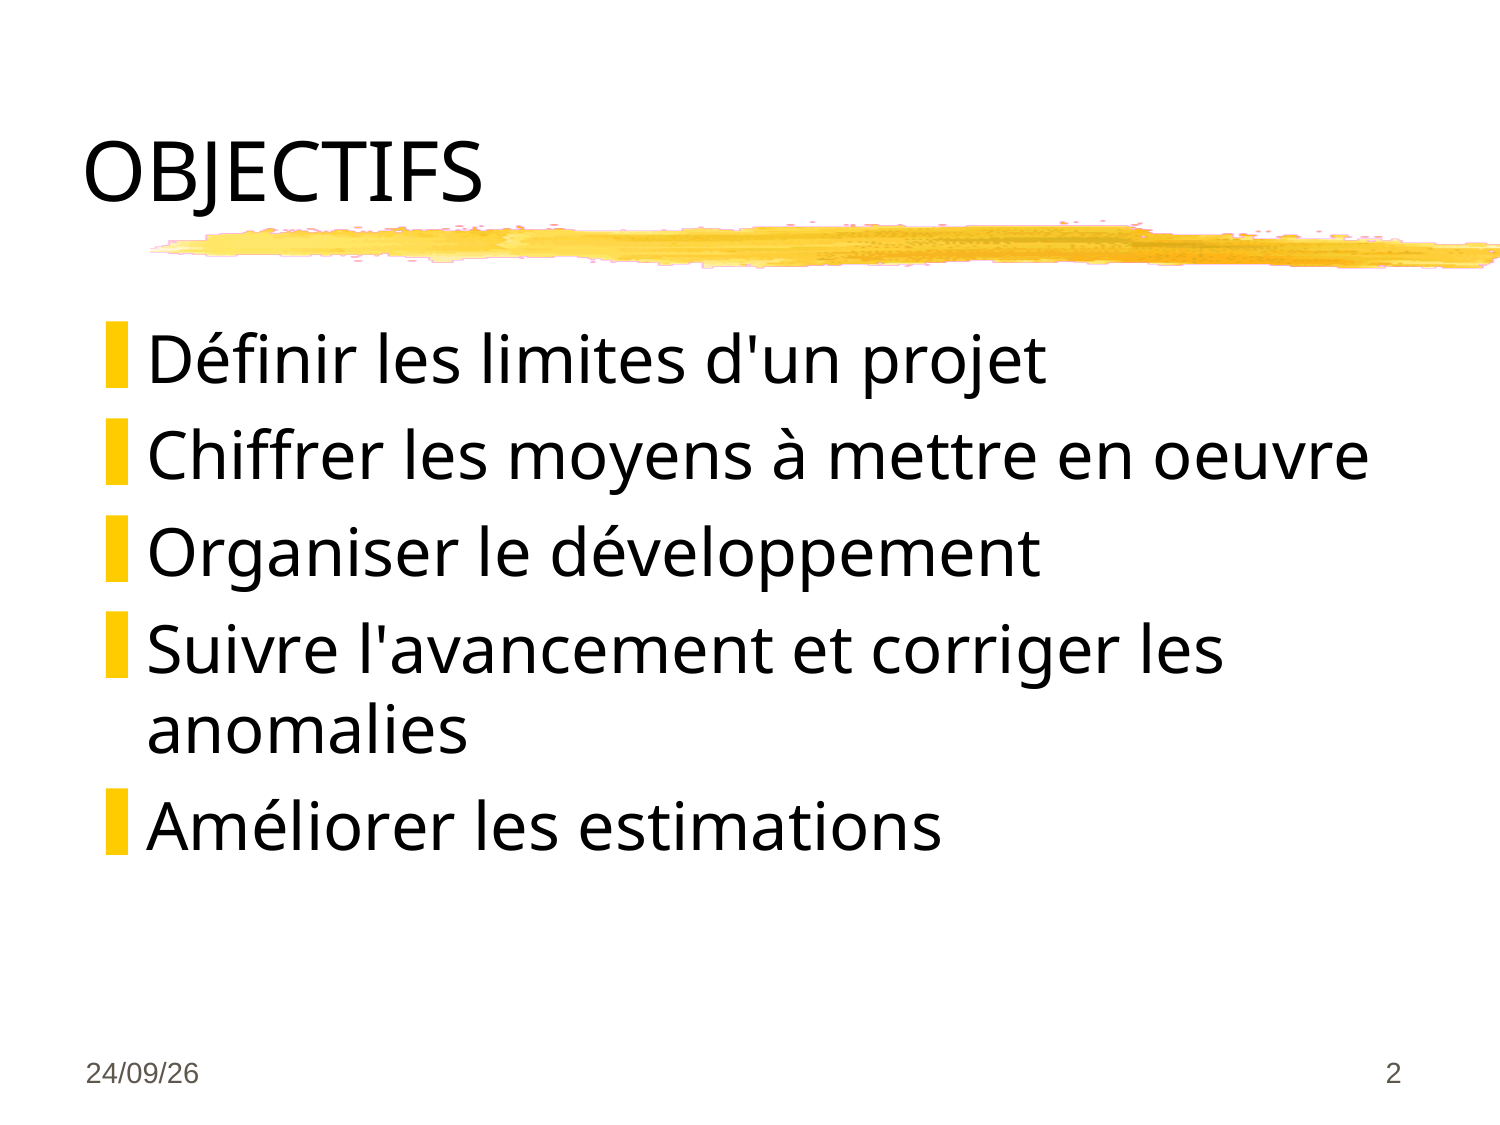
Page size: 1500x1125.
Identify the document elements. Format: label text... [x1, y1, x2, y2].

text_box 20/01/15 [70, 1021, 384, 1097]
list Définir les limites d'un projet Chiffrer les moyens à mettre en oeuvre Organiser le développement Suivre l'avancement et corriger les anomalies Améliorer les estimations [74, 309, 1417, 994]
title OBJECTIFS [66, 37, 1342, 225]
text_box <numéro> [1104, 1021, 1417, 1097]
picture [150, 215, 1500, 279]
